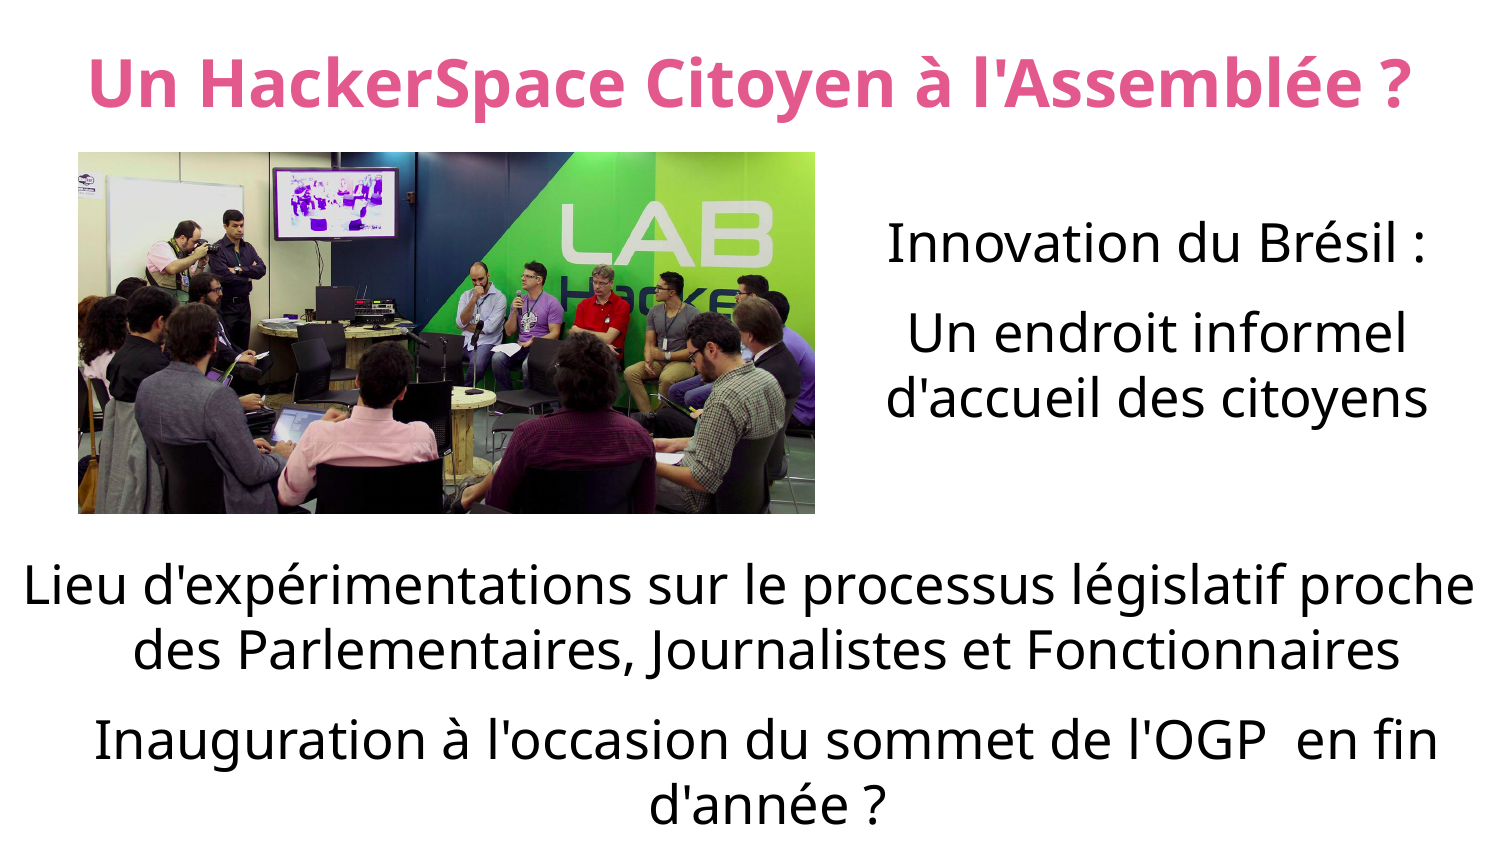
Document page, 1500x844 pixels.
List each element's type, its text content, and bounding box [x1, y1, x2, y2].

text_box Lieu d'expérimentations sur le processus législatif proche des Parlementaires, Journalistes et Fonctionnaires Inauguration à l'occasion du sommet de l'OGP en fin d'année ? [0, 543, 1500, 812]
picture [78, 152, 815, 514]
text_box Innovation du Brésil : Un endroit informel d'accueil des citoyens [832, 200, 1447, 493]
text_box Un HackerSpace Citoyen à l'Assemblée ? [56, 33, 1444, 145]
